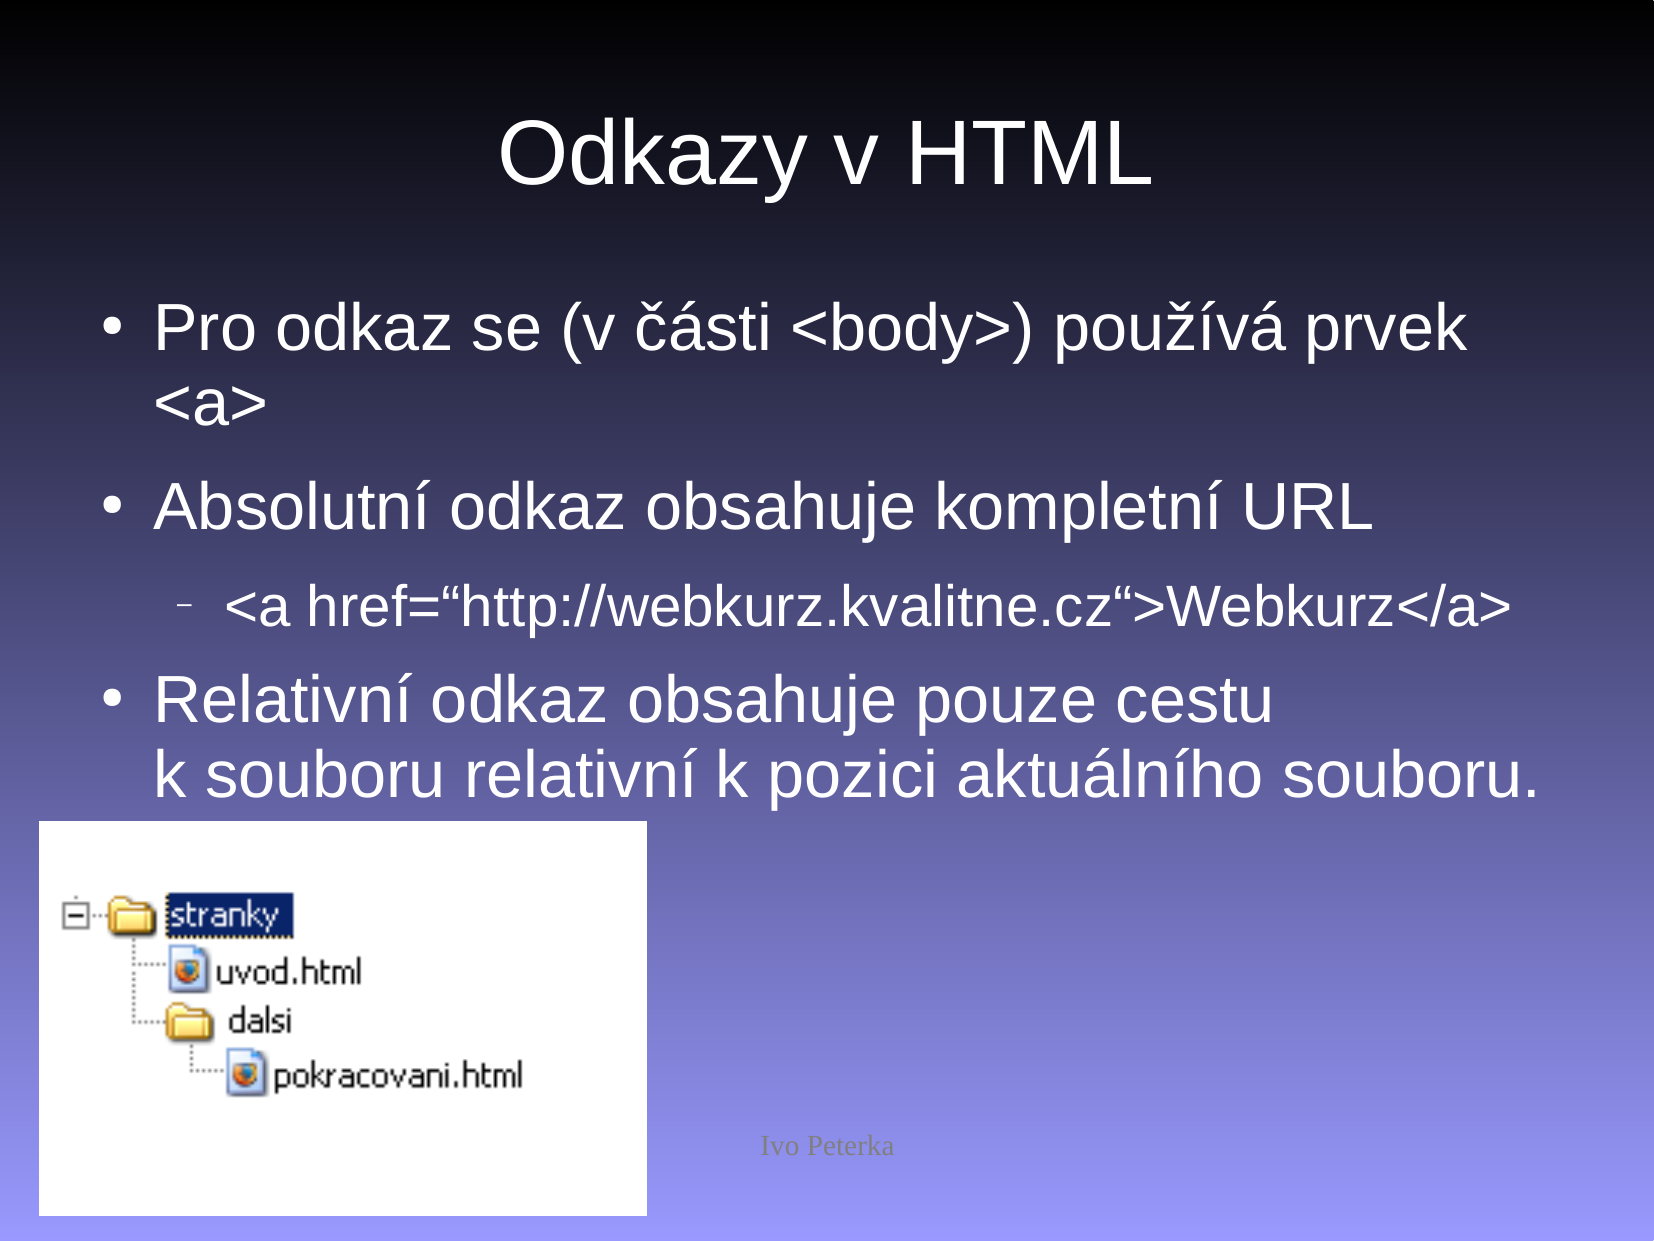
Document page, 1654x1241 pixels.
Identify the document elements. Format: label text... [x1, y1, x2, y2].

picture [39, 821, 647, 1216]
title Odkazy v HTML [82, 49, 1571, 257]
list Pro odkaz se (v části <body>) používá prvek <a> Absolutní odkaz obsahuje kompletní URL <a href=“http://webkurz.kvalitne.cz“>Webkurz</a> Relativní odkaz obsahuje pouze cestu k souboru relativní k pozici aktuálního souboru. [82, 290, 1571, 1109]
